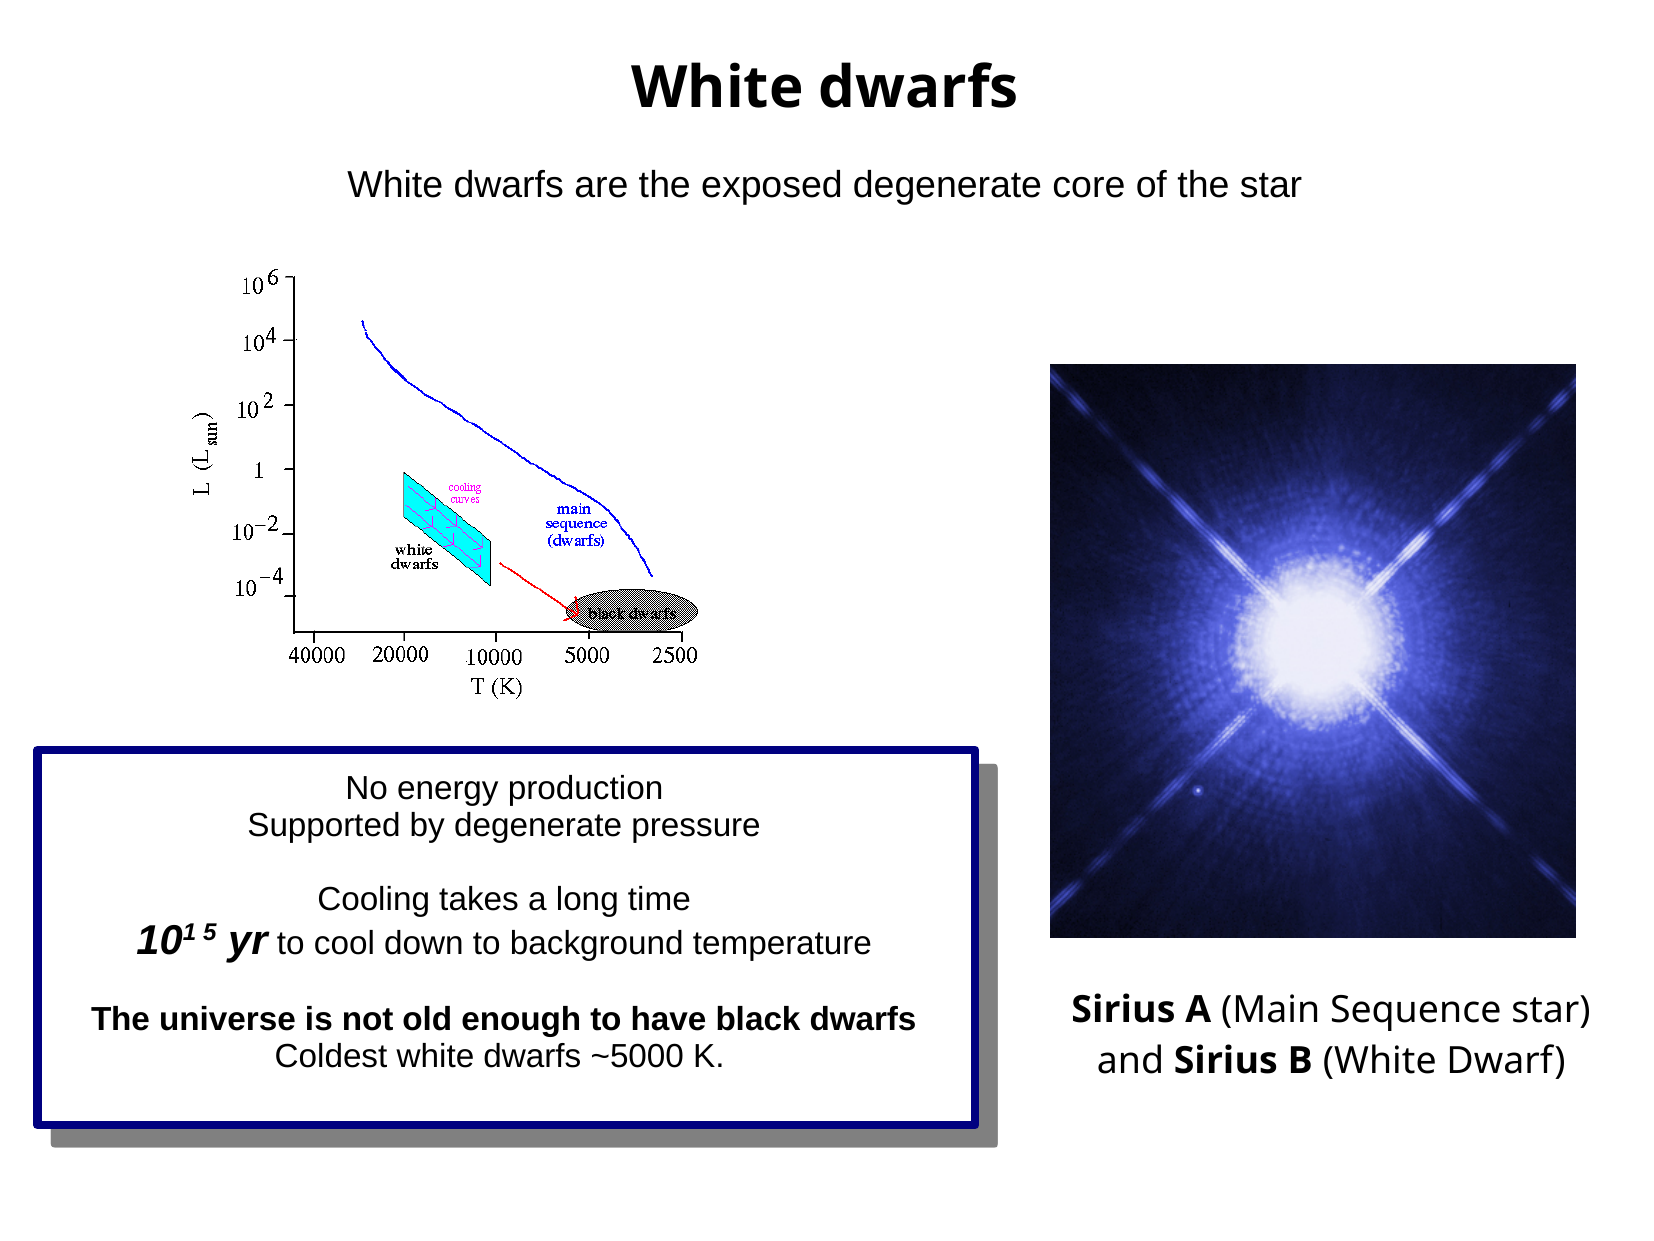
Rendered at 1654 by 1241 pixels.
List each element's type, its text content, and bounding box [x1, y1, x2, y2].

text_box No energy production Supported by degenerate pressure Cooling takes a long time 101 5 yr to cool down to background temperature The universe is not old enough to have black dwarfs Coldest white dwarfs ~5000 K. [71, 761, 938, 1119]
text_box Sirius A (Main Sequence star) and Sirius B (White Dwarf) [1012, 975, 1651, 1095]
text_box [37, 750, 976, 1126]
picture [1050, 364, 1576, 938]
picture [187, 236, 758, 713]
text_box White dwarfs are the exposed degenerate core of the star [0, 155, 1651, 413]
text_box White dwarfs [0, 38, 1651, 135]
